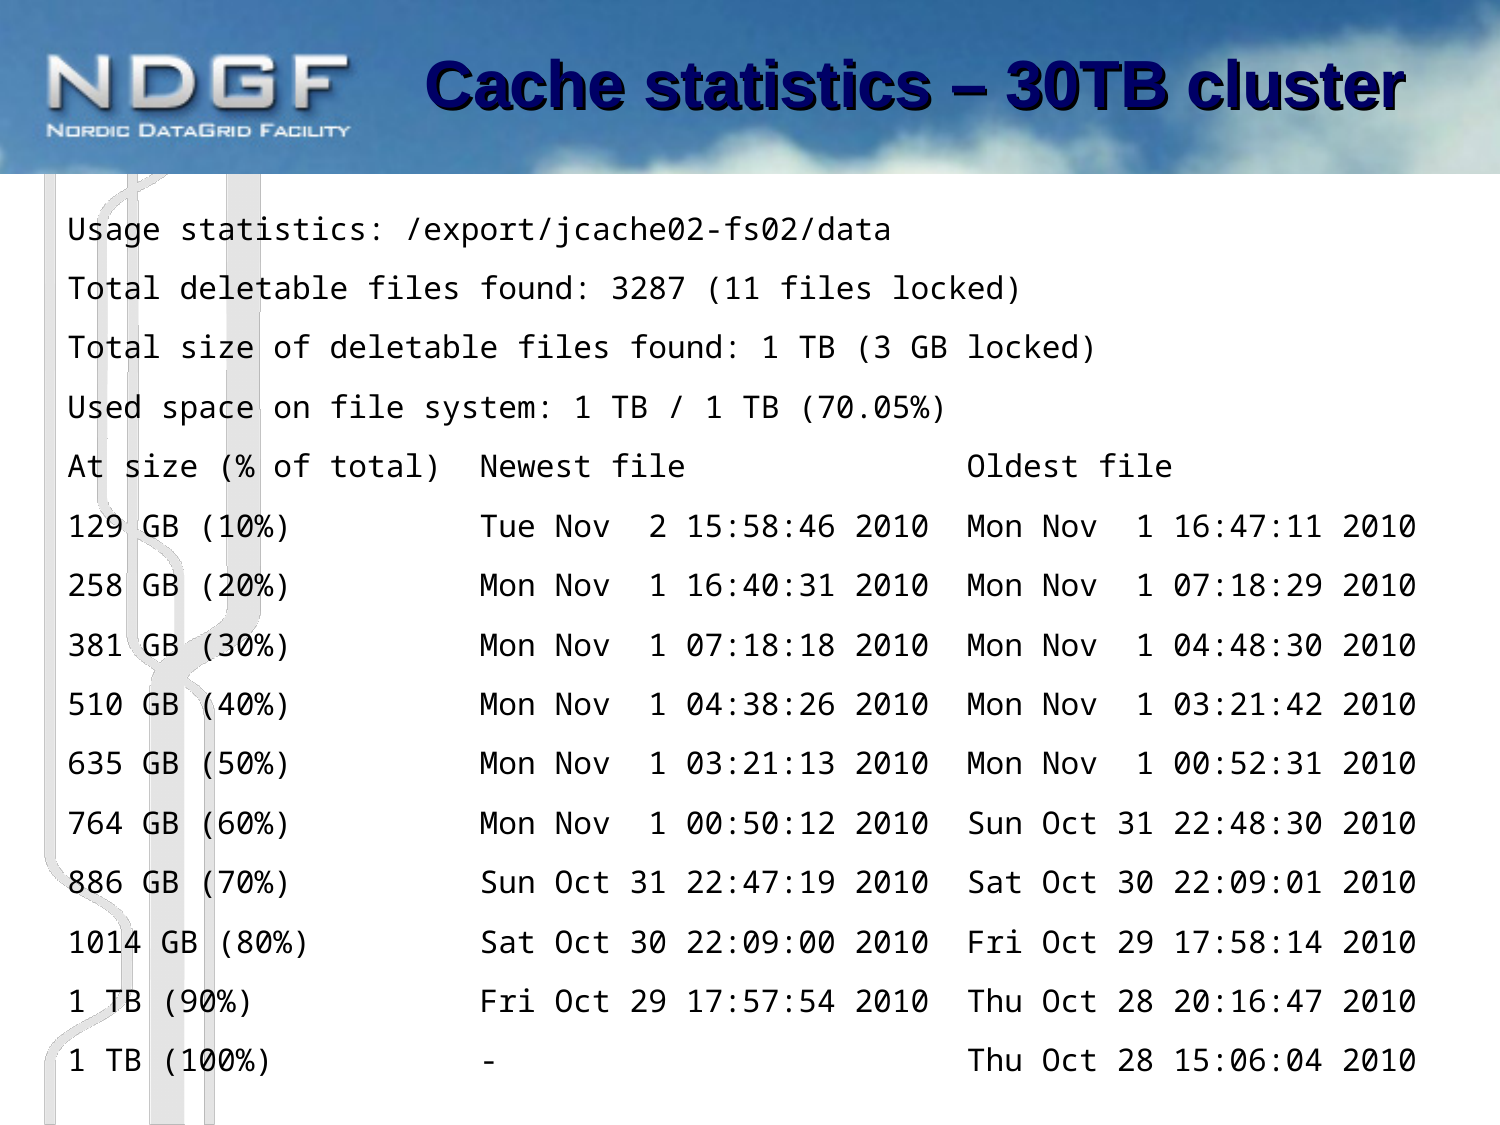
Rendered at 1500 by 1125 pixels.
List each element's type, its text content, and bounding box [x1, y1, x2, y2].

list Usage statistics: /export/jcache02-fs02/data Total deletable files found: 3287 (11 files locked) Total size of deletable files found: 1 TB (3 GB locked) Used space on file system: 1 TB / 1 TB (70.05%) At size (% of total) Newest file Oldest file 129 GB (10%) Tue Nov 2 15:58:46 2010 Mon Nov 1 16:47:11 2010 258 GB (20%) Mon Nov 1 16:40:31 2010 Mon Nov 1 07:18:29 2010 381 GB (30%) Mon Nov 1 07:18:18 2010 Mon Nov 1 04:48:30 2010 510 GB (40%) Mon Nov 1 04:38:26 2010 Mon Nov 1 03:21:42 2010 635 GB (50%) Mon Nov 1 03:21:13 2010 Mon Nov 1 00:52:31 2010 764 GB (60%) Mon Nov 1 00:50:12 2010 Sun Oct 31 22:48:30 2010 886 GB (70%) Sun Oct 31 22:47:19 2010 Sat Oct 30 22:09:01 2010 1014 GB (80%) Sat Oct 30 22:09:00 2010 Fri Oct 29 17:58:14 2010 1 TB (90%) Fri Oct 29 17:57:54 2010 Thu Oct 28 20:16:47 2010 1 TB (100%) - Thu Oct 28 15:06:04 2010 [67, 206, 1500, 1034]
title Cache statistics – 30TB cluster [372, 3, 1459, 165]
picture [0, 0, 1500, 206]
